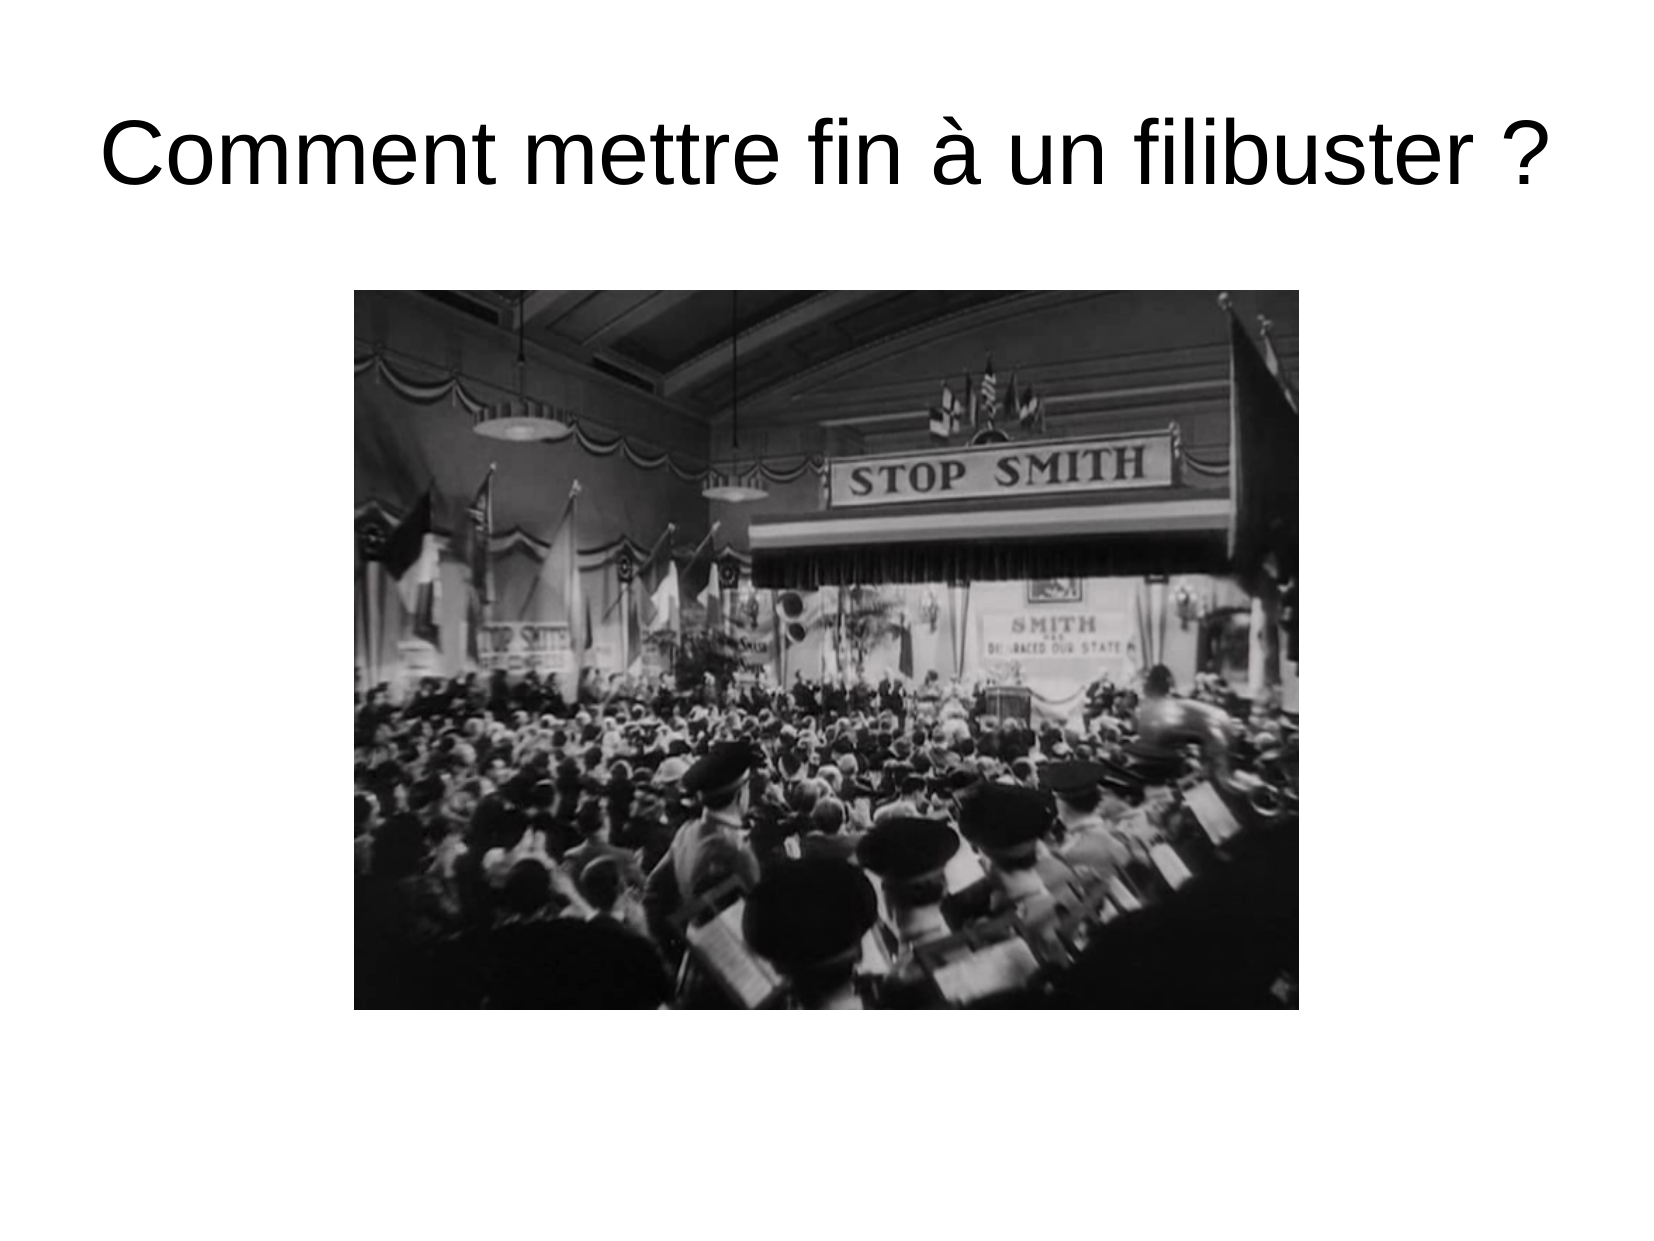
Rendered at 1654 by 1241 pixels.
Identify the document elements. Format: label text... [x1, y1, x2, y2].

title Comment mettre fin à un filibuster ? [82, 49, 1571, 257]
picture [354, 290, 1299, 1010]
